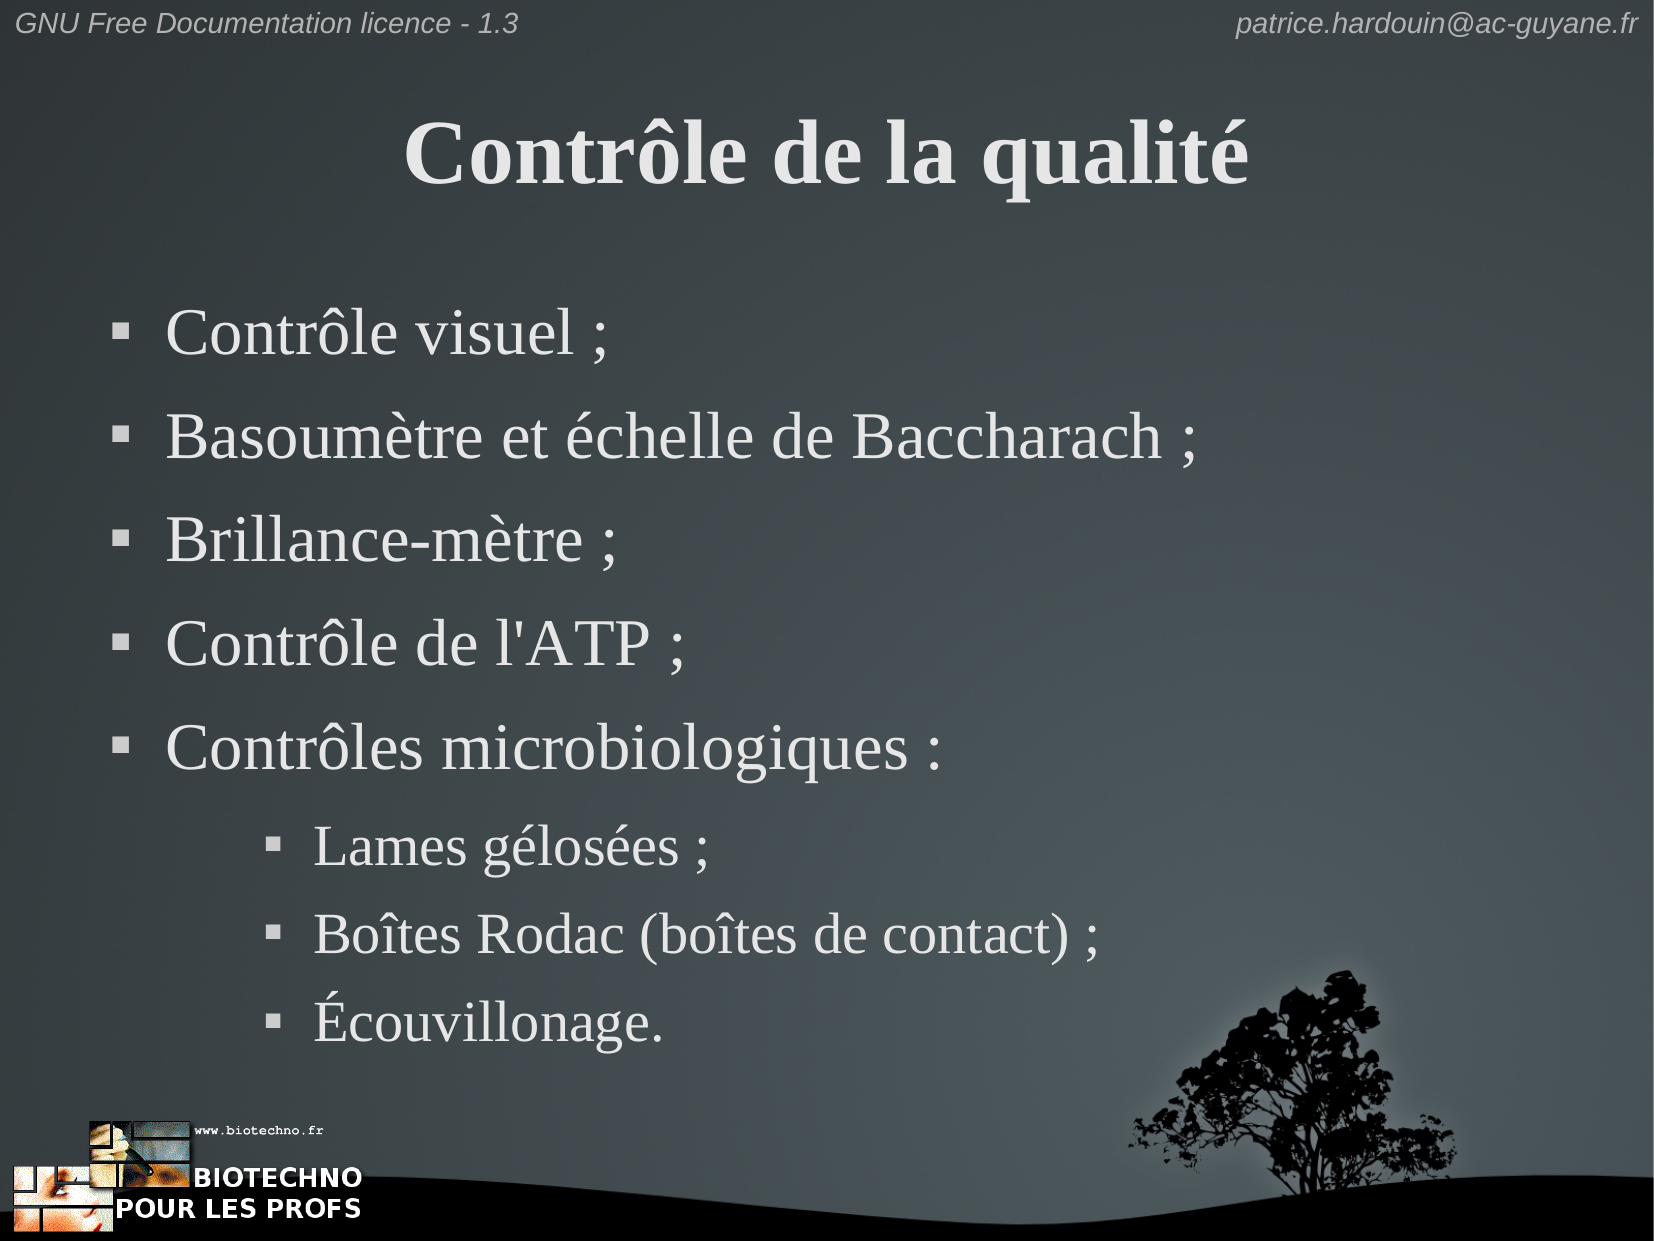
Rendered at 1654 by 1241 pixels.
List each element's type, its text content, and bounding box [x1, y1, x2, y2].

list Contrôle visuel ; Basoumètre et échelle de Baccharach ; Brillance-mètre ; Contrôle de l'ATP ; Contrôles microbiologiques : Lames gélosées ; Boîtes Rodac (boîtes de contact) ; Écouvillonage. [76, 295, 1565, 1106]
title Contrôle de la qualité [82, 56, 1571, 250]
picture [0, 0, 1654, 1241]
